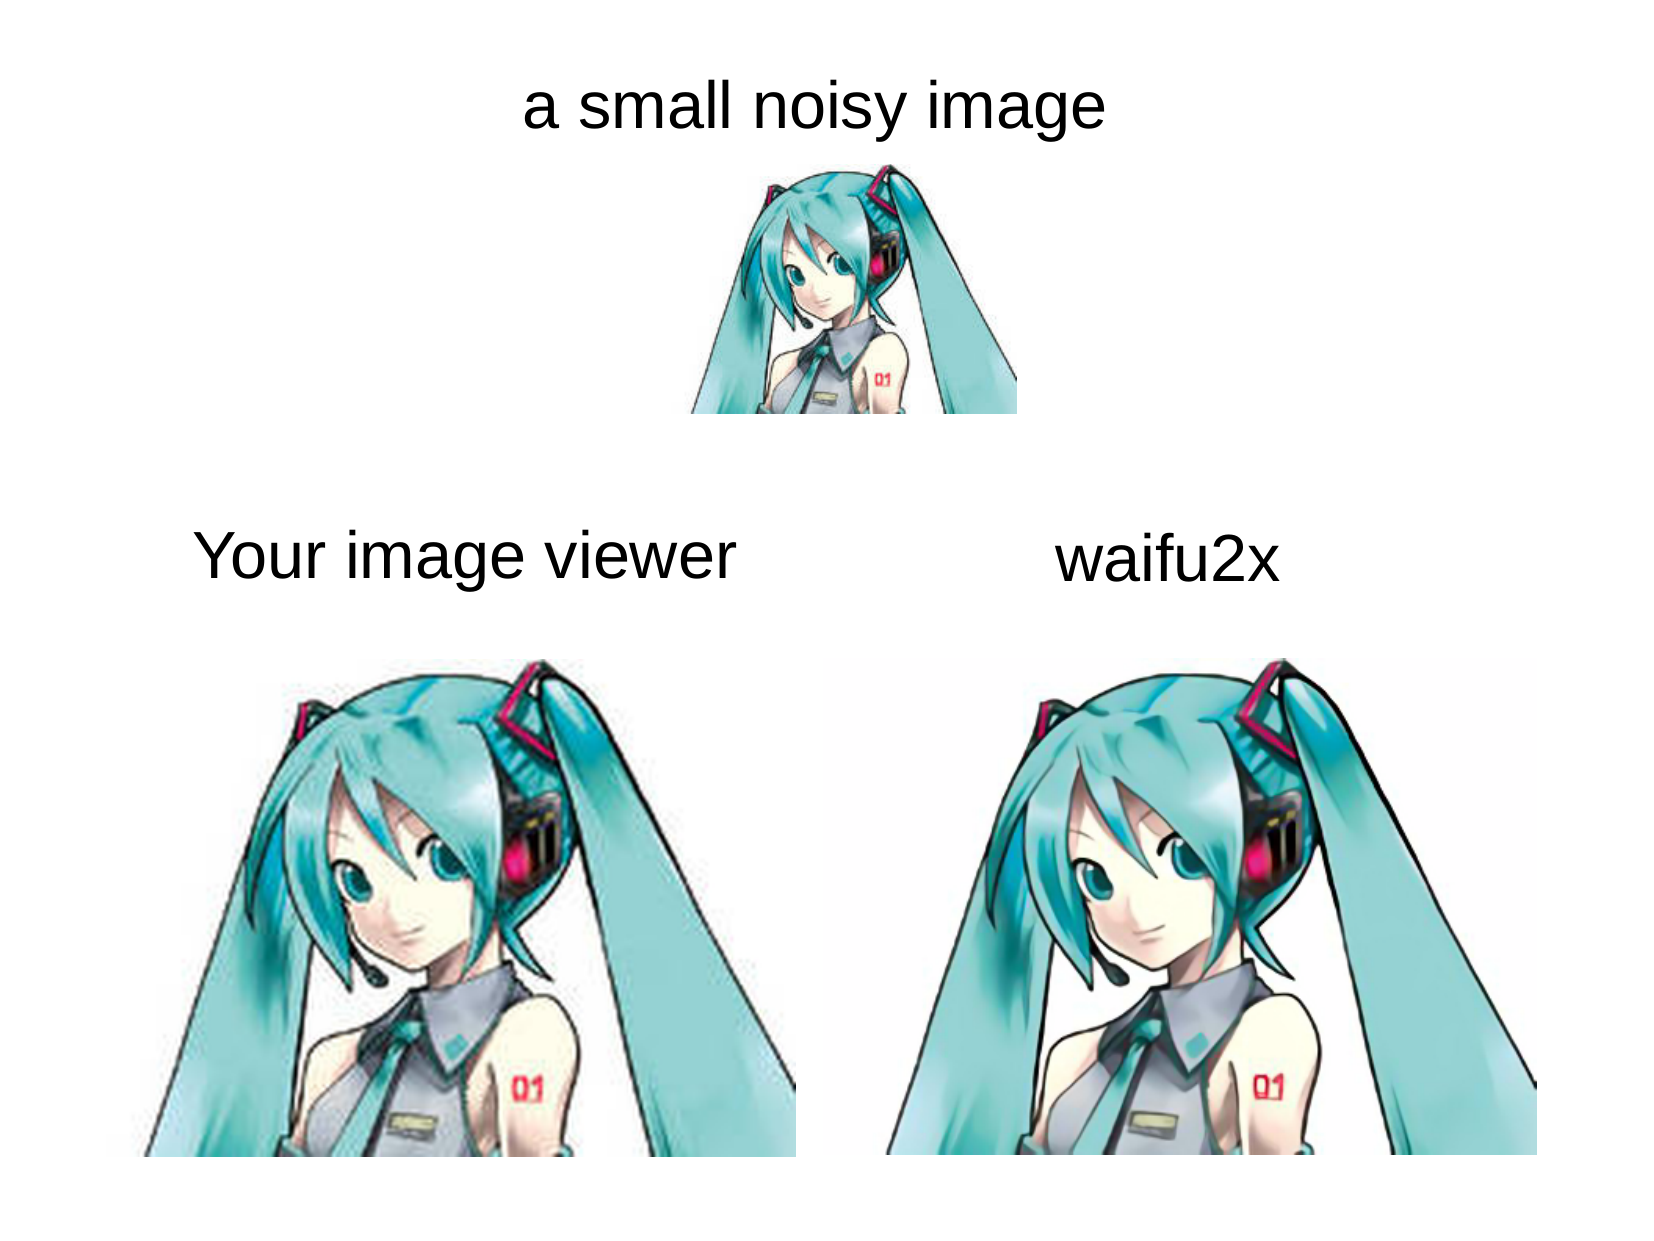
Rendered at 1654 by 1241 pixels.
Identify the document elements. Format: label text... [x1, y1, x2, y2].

subtitle a small noisy image [59, 30, 1571, 181]
text_box Your image viewer [90, 480, 841, 631]
picture [823, 658, 1537, 1156]
text_box waifu2x [870, 504, 1466, 613]
picture [660, 164, 1017, 414]
picture [82, 659, 796, 1157]
